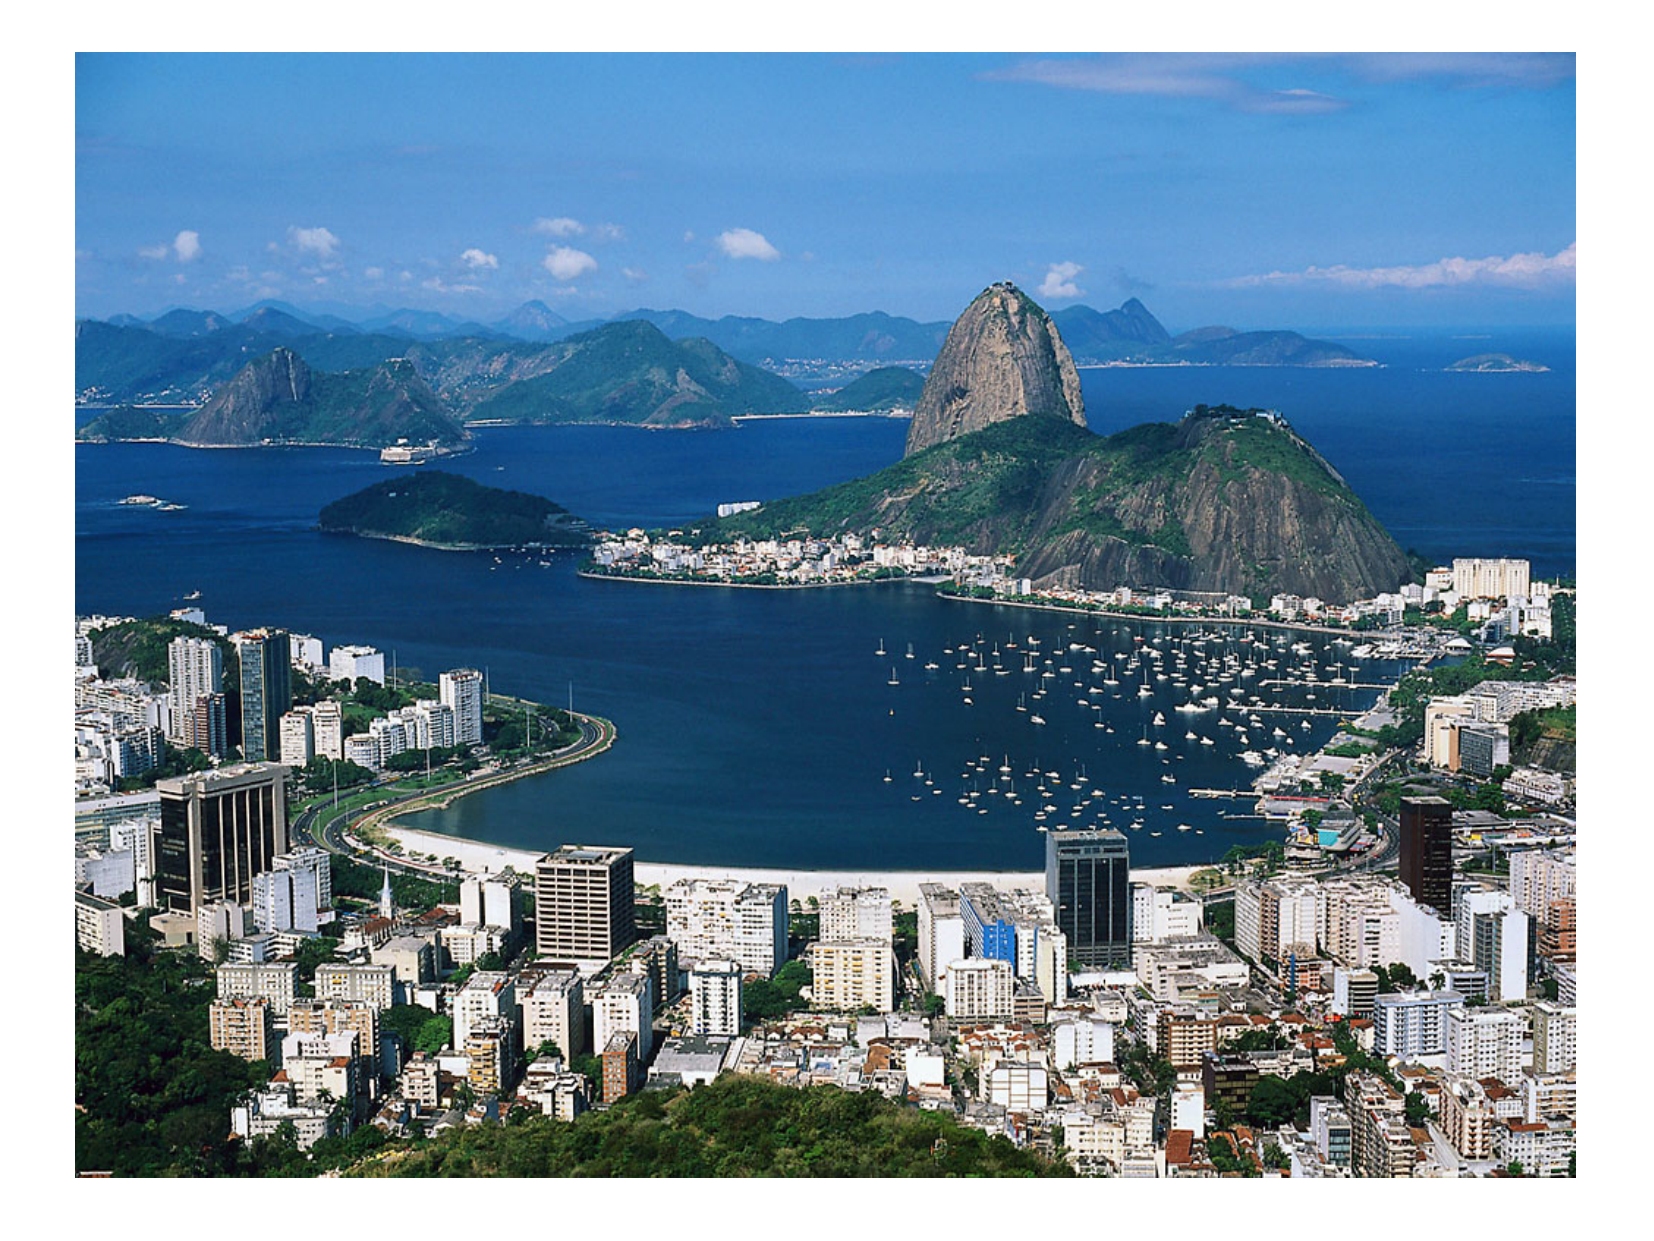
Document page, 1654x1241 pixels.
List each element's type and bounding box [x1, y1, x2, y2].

picture [75, 52, 1576, 1178]
